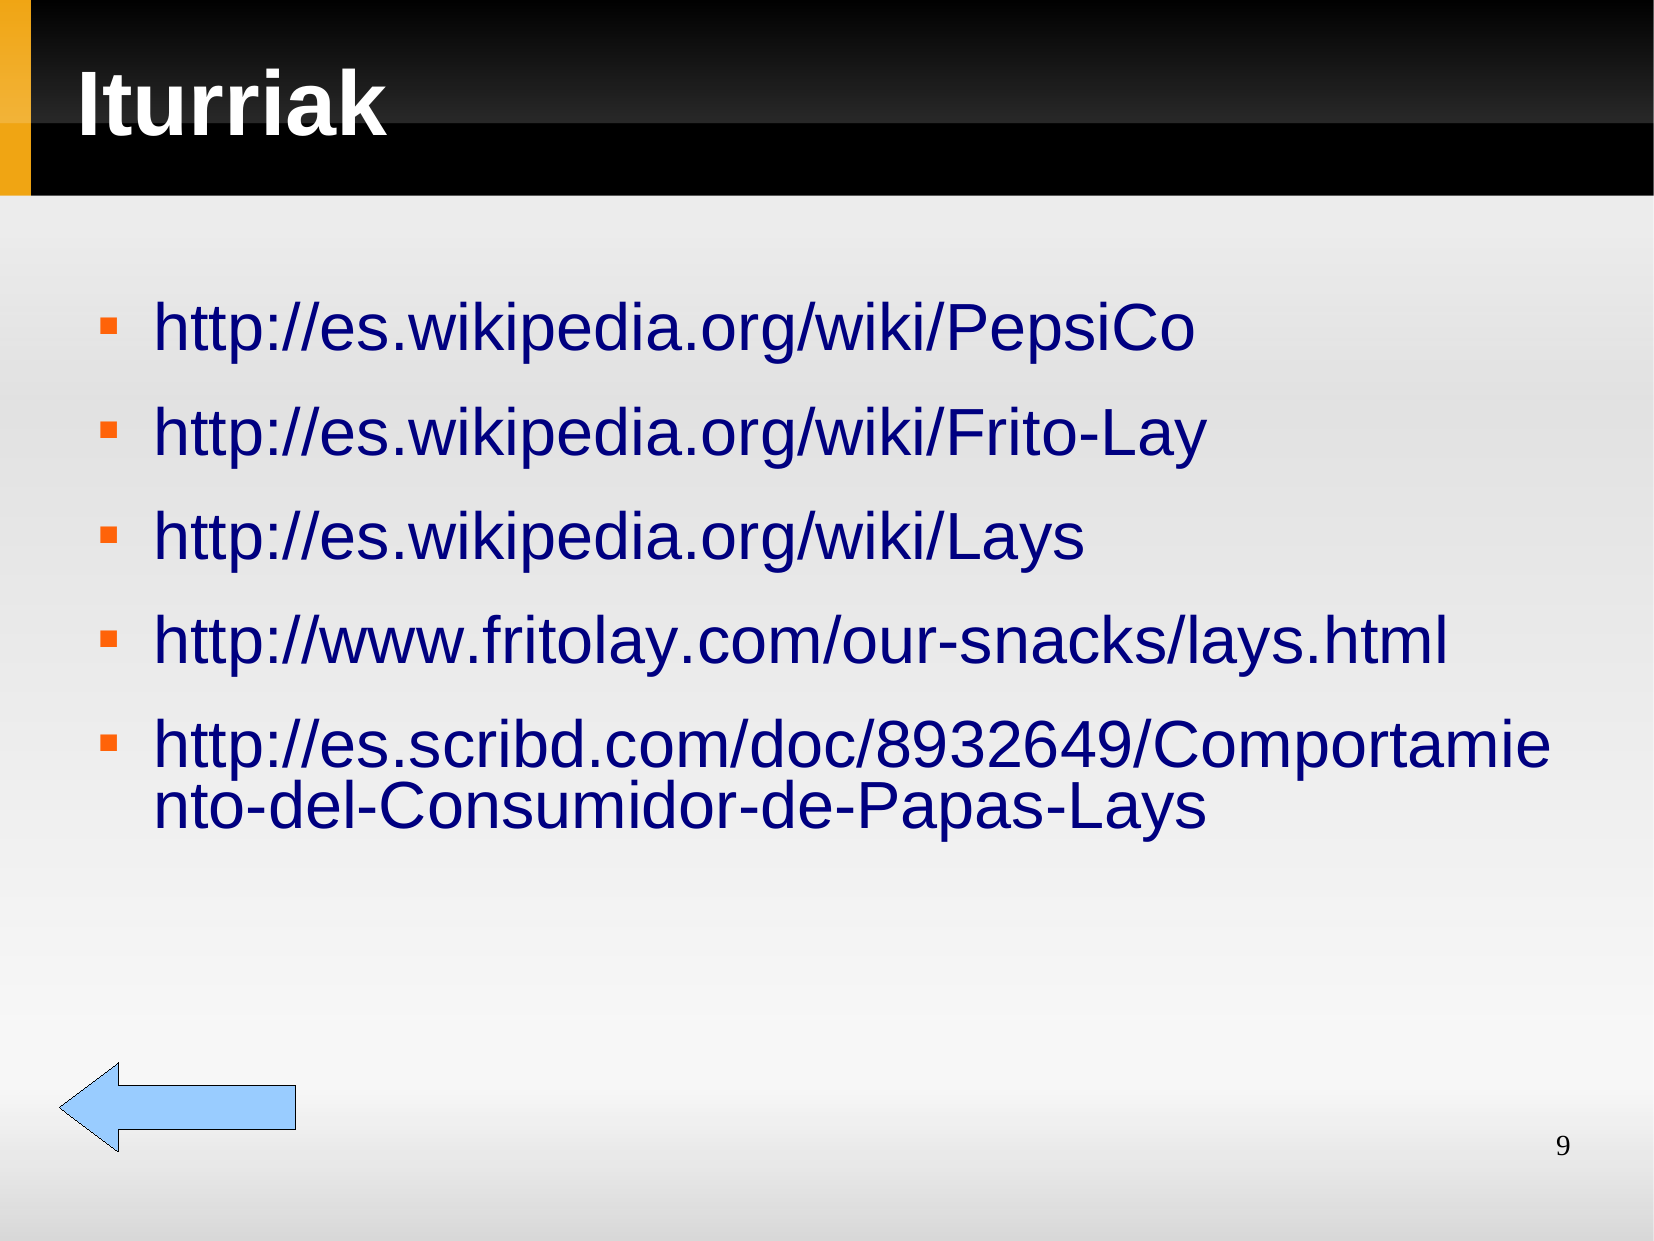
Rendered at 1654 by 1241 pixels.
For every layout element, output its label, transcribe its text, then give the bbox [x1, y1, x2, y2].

title Iturriak [76, 0, 1565, 208]
picture [0, 0, 1654, 1241]
text_box [59, 1062, 296, 1152]
list http://es.wikipedia.org/wiki/PepsiCo http://es.wikipedia.org/wiki/Frito-Lay http://es.wikipedia.org/wiki/Lays http://www.fritolay.com/our-snacks/lays.html http://es.scribd.com/doc/8932649/Comportamiento-del-Consumidor-de-Papas-Lays [82, 290, 1571, 1094]
